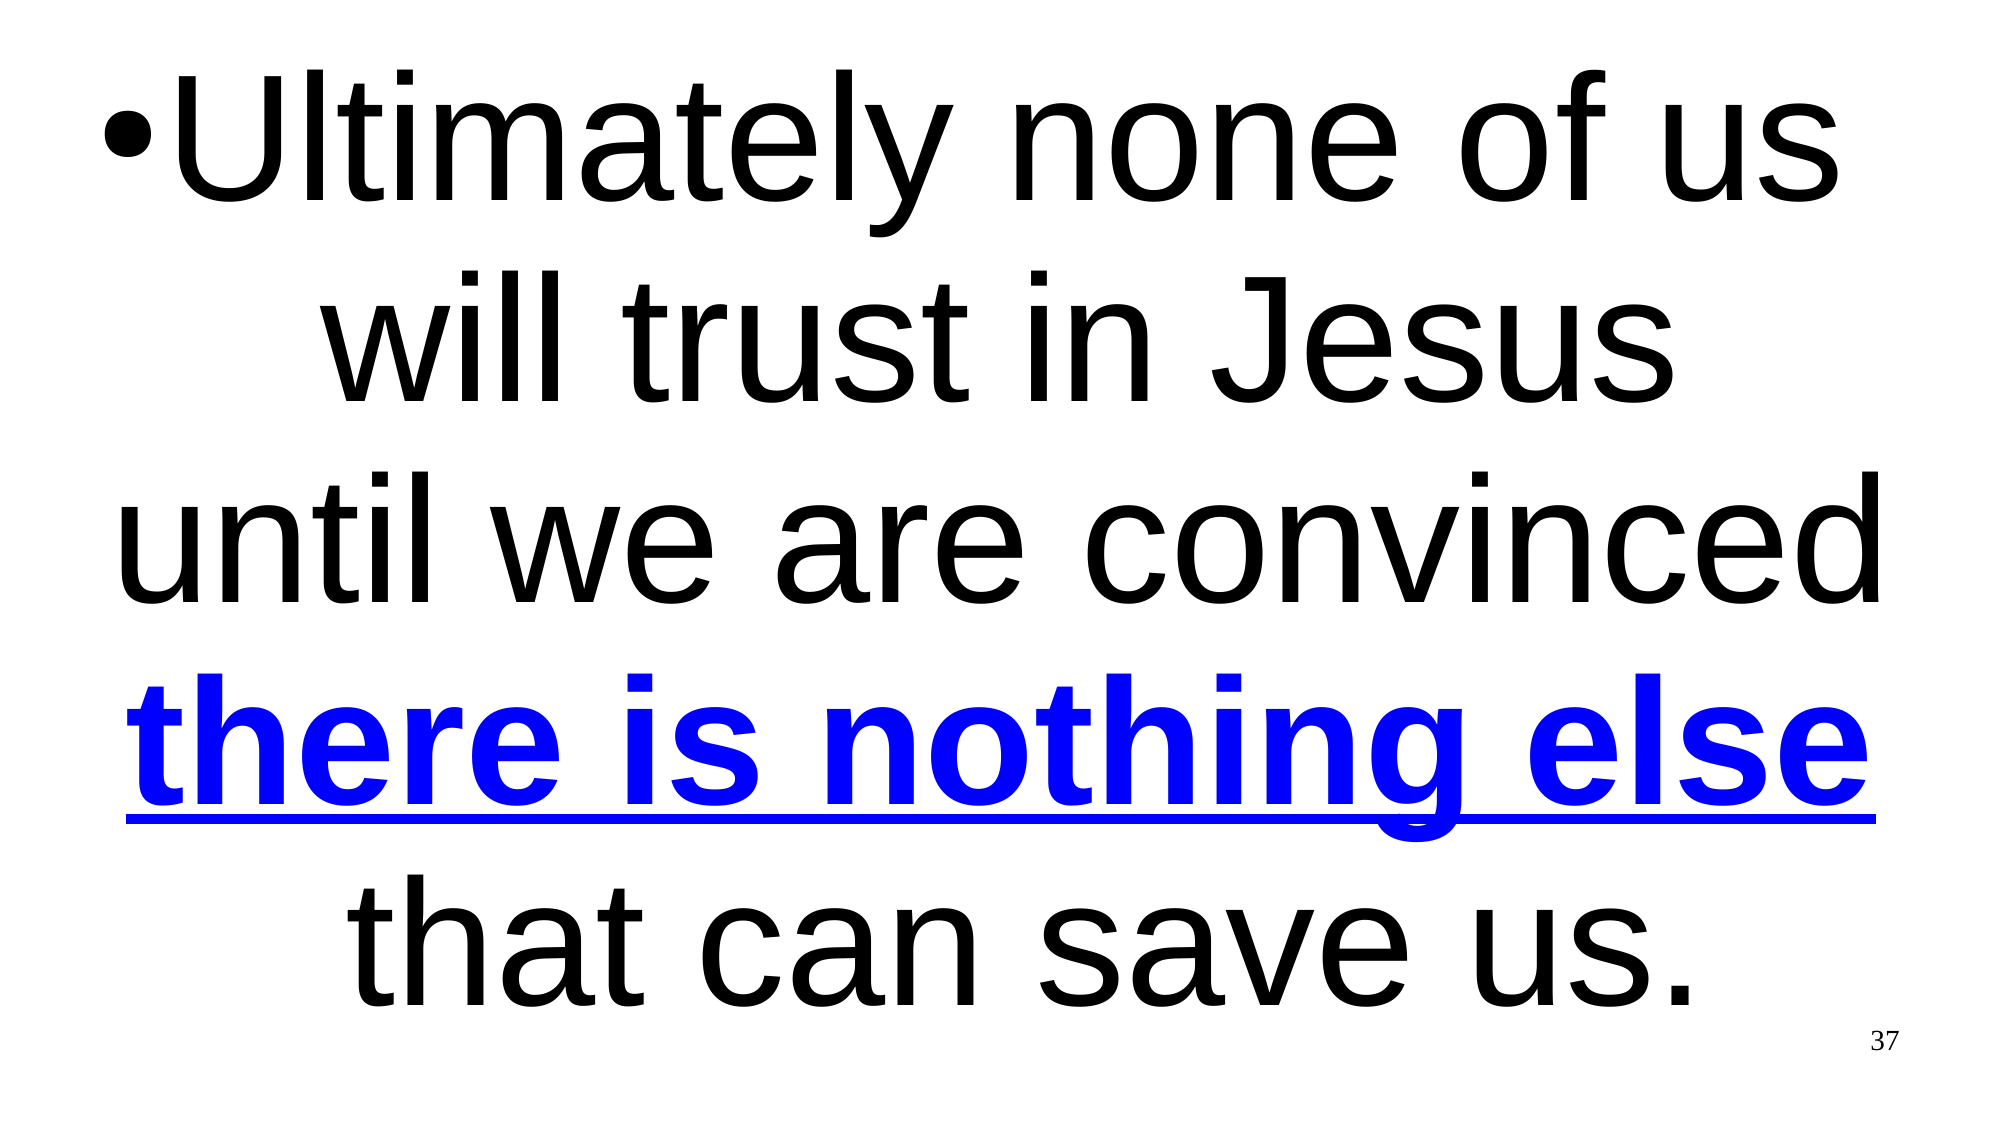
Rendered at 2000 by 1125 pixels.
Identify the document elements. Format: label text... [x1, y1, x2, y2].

list Ultimately none of us will trust in Jesus until we are convinced there is nothing else that can save us. [37, 37, 1951, 1088]
